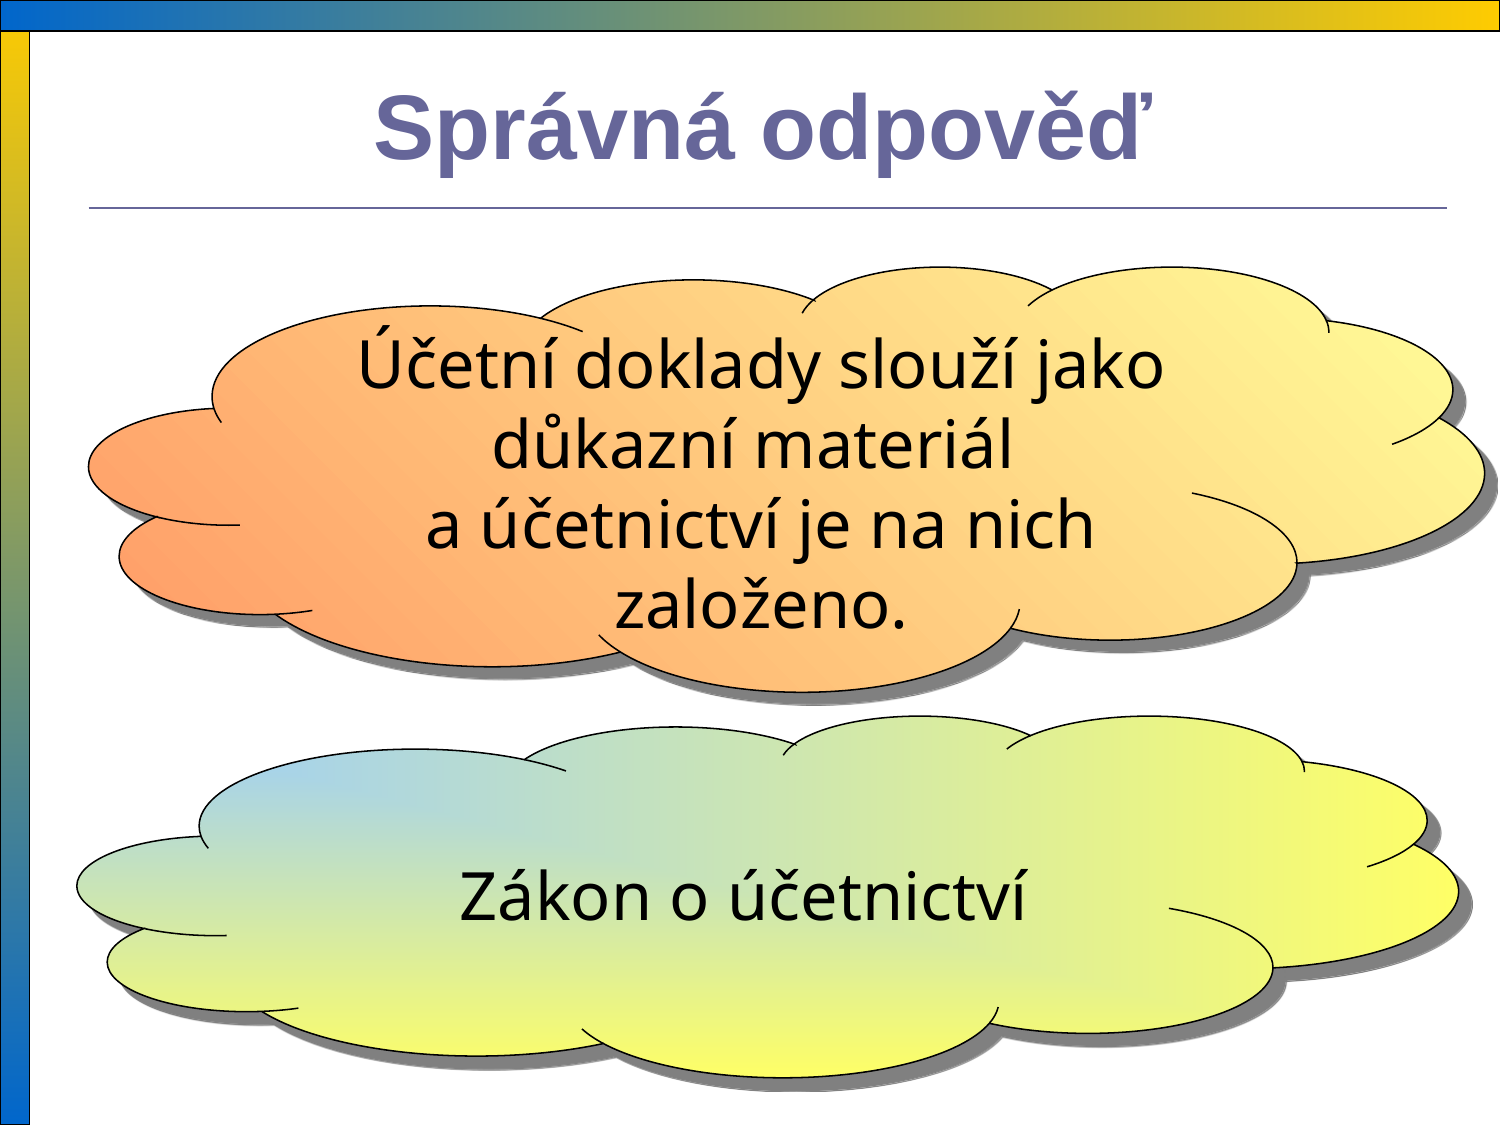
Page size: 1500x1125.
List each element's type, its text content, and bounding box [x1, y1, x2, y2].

title Správná odpověď [88, 54, 1439, 186]
text_box Zákon o účetnictví [218, 846, 1270, 942]
text_box [88, 331, 277, 616]
text_box [356, 650, 987, 693]
text_box [76, 716, 1459, 1078]
text_box [0, 0, 1500, 1125]
text_box Účetní doklady slouží jako důkazní materiál a účetnictví je na nich založeno. [277, 314, 1247, 650]
text_box [339, 305, 521, 314]
text_box [546, 267, 1485, 616]
